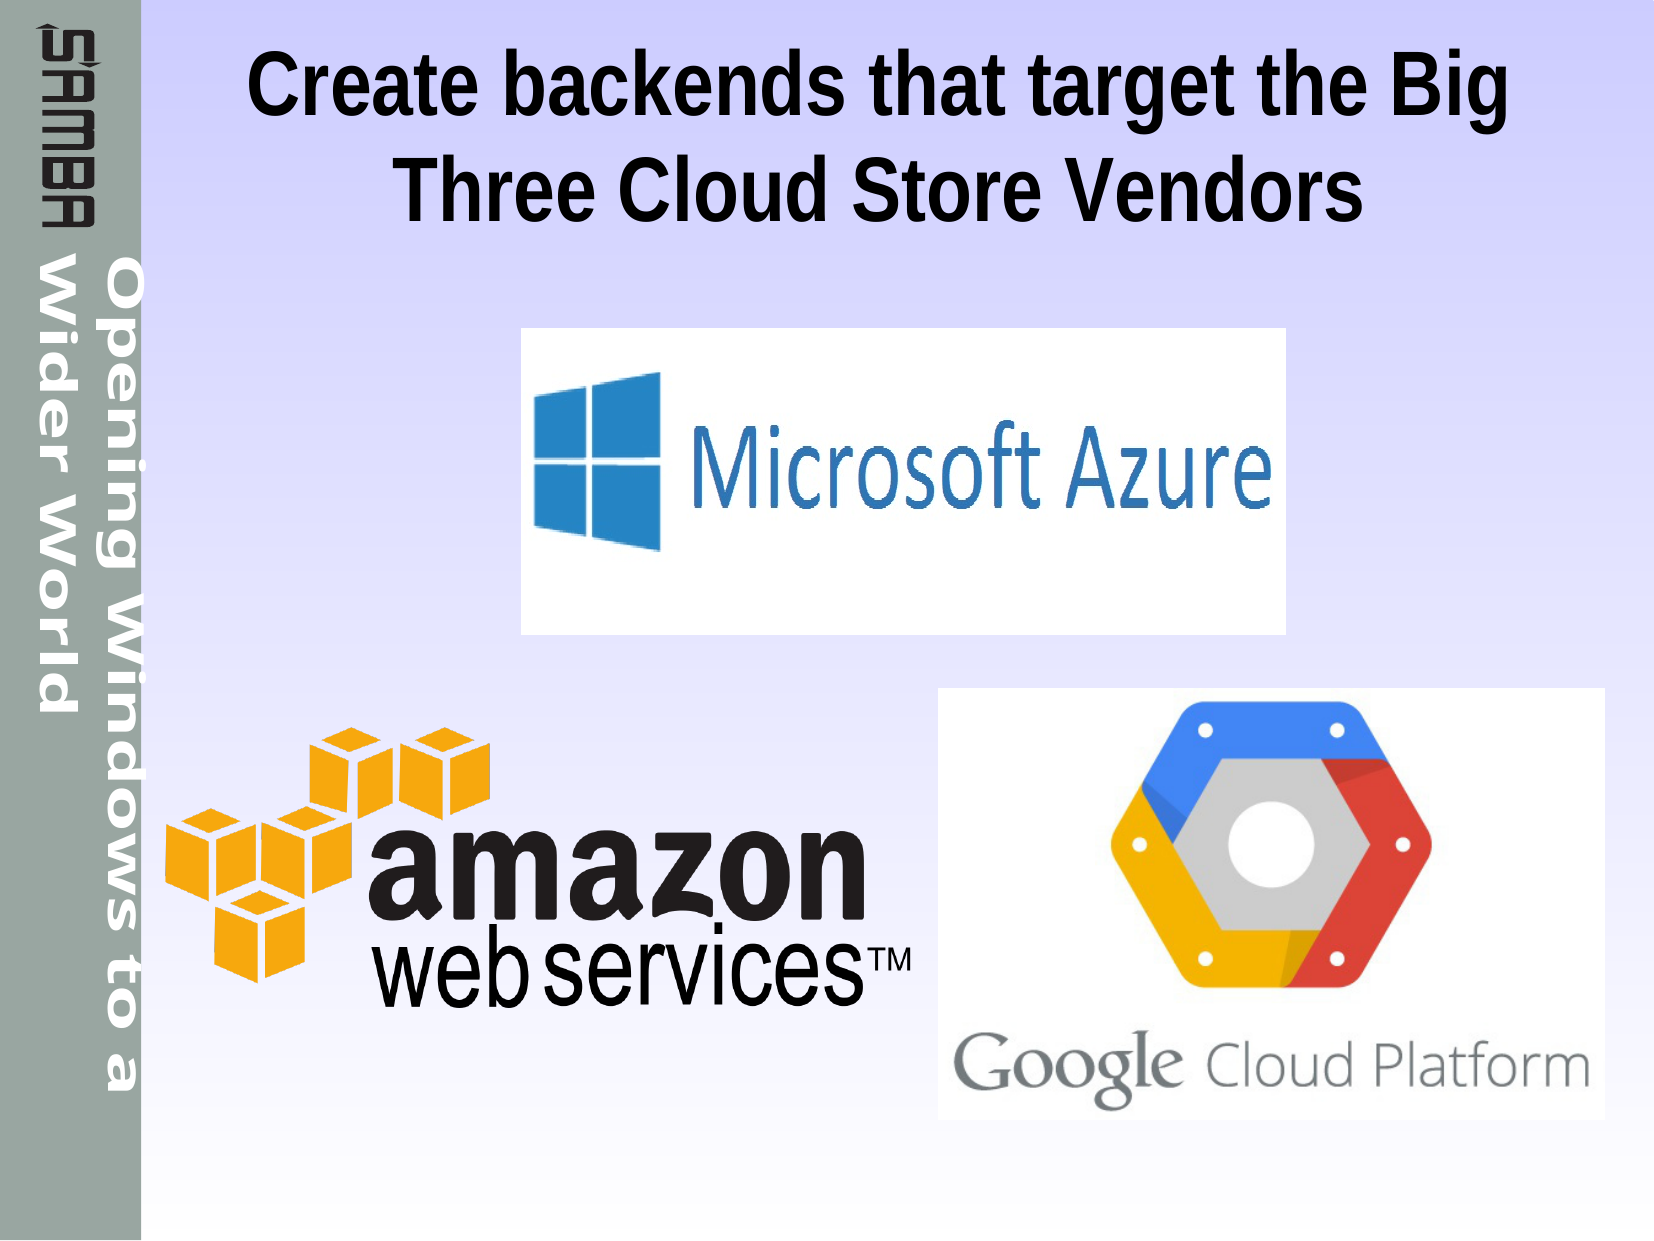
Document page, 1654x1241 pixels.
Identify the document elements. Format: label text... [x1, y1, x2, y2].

title Create backends that target the Big Three Cloud Store Vendors [173, 29, 1586, 241]
picture [938, 688, 1605, 1120]
picture [155, 714, 920, 1021]
picture [521, 328, 1286, 635]
